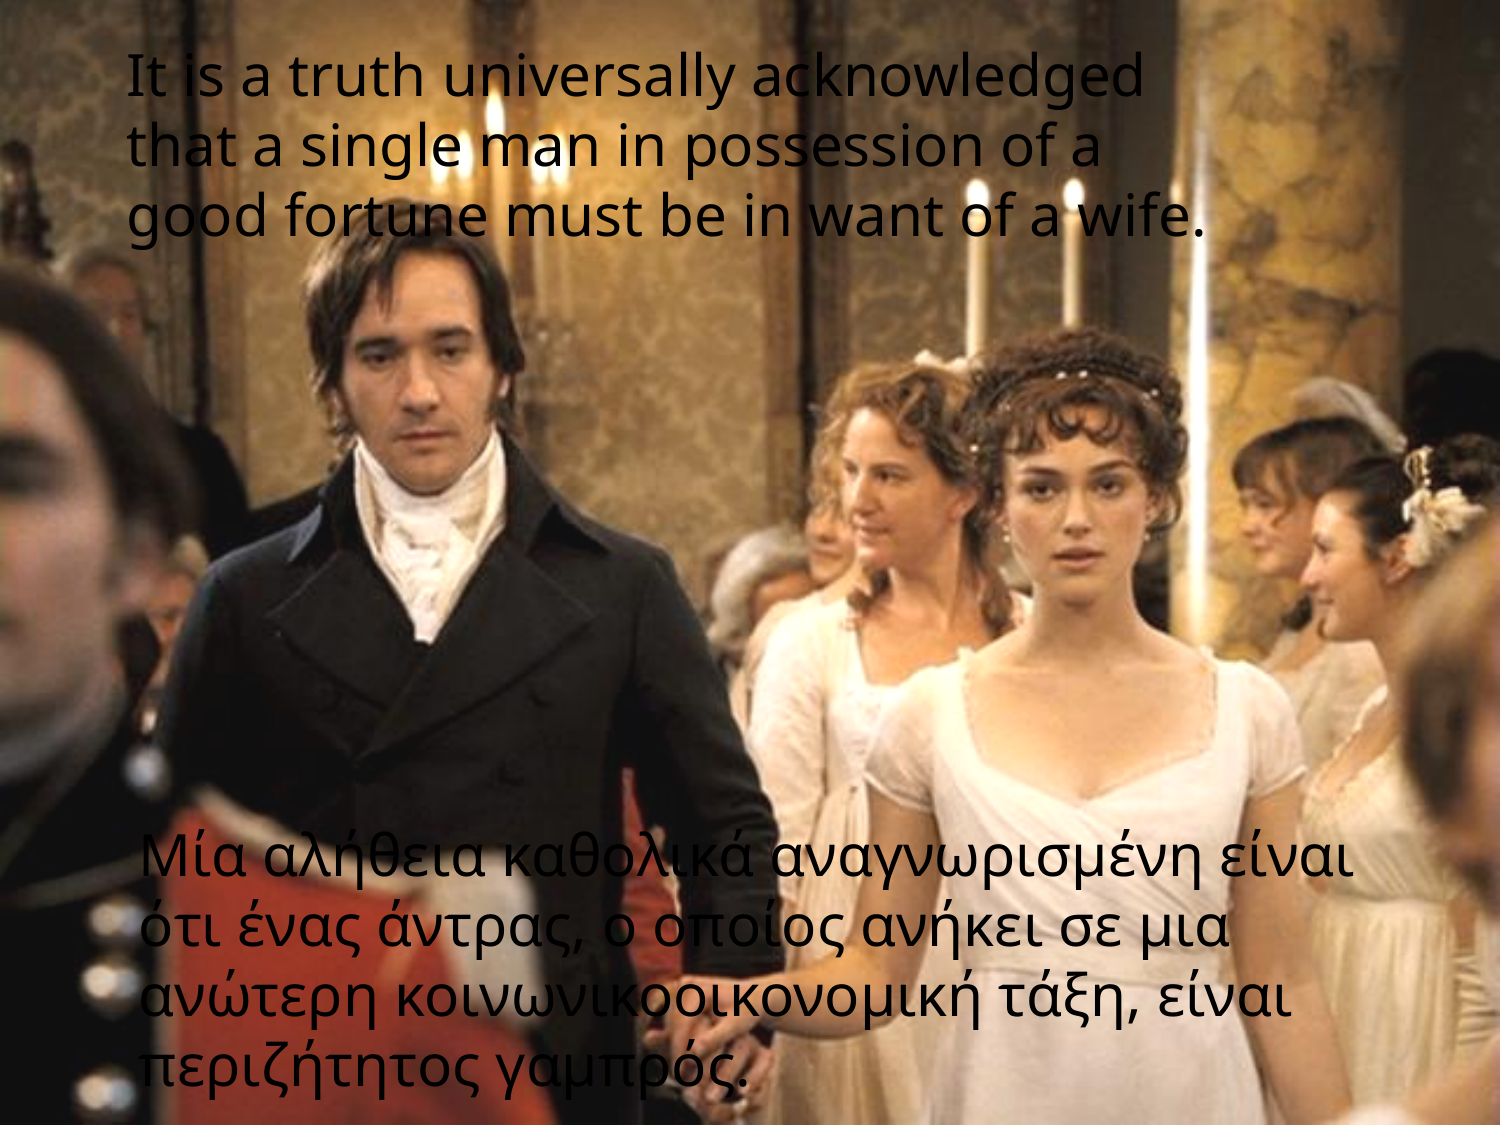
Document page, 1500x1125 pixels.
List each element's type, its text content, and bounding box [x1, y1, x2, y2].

text_box Μία αλήθεια καθολικά αναγνωρισμένη είναι ότι ένας άντρας, ο οποίος ανήκει σε μια ανώτερη κοινωνικοοικονομική τάξη, είναι περιζήτητος γαμπρός. [123, 810, 1376, 1106]
text_box It is a truth universally acknowledged that a single man in possession of a good fortune must be in want of a wife. [112, 31, 1258, 256]
picture [0, 0, 1500, 1125]
